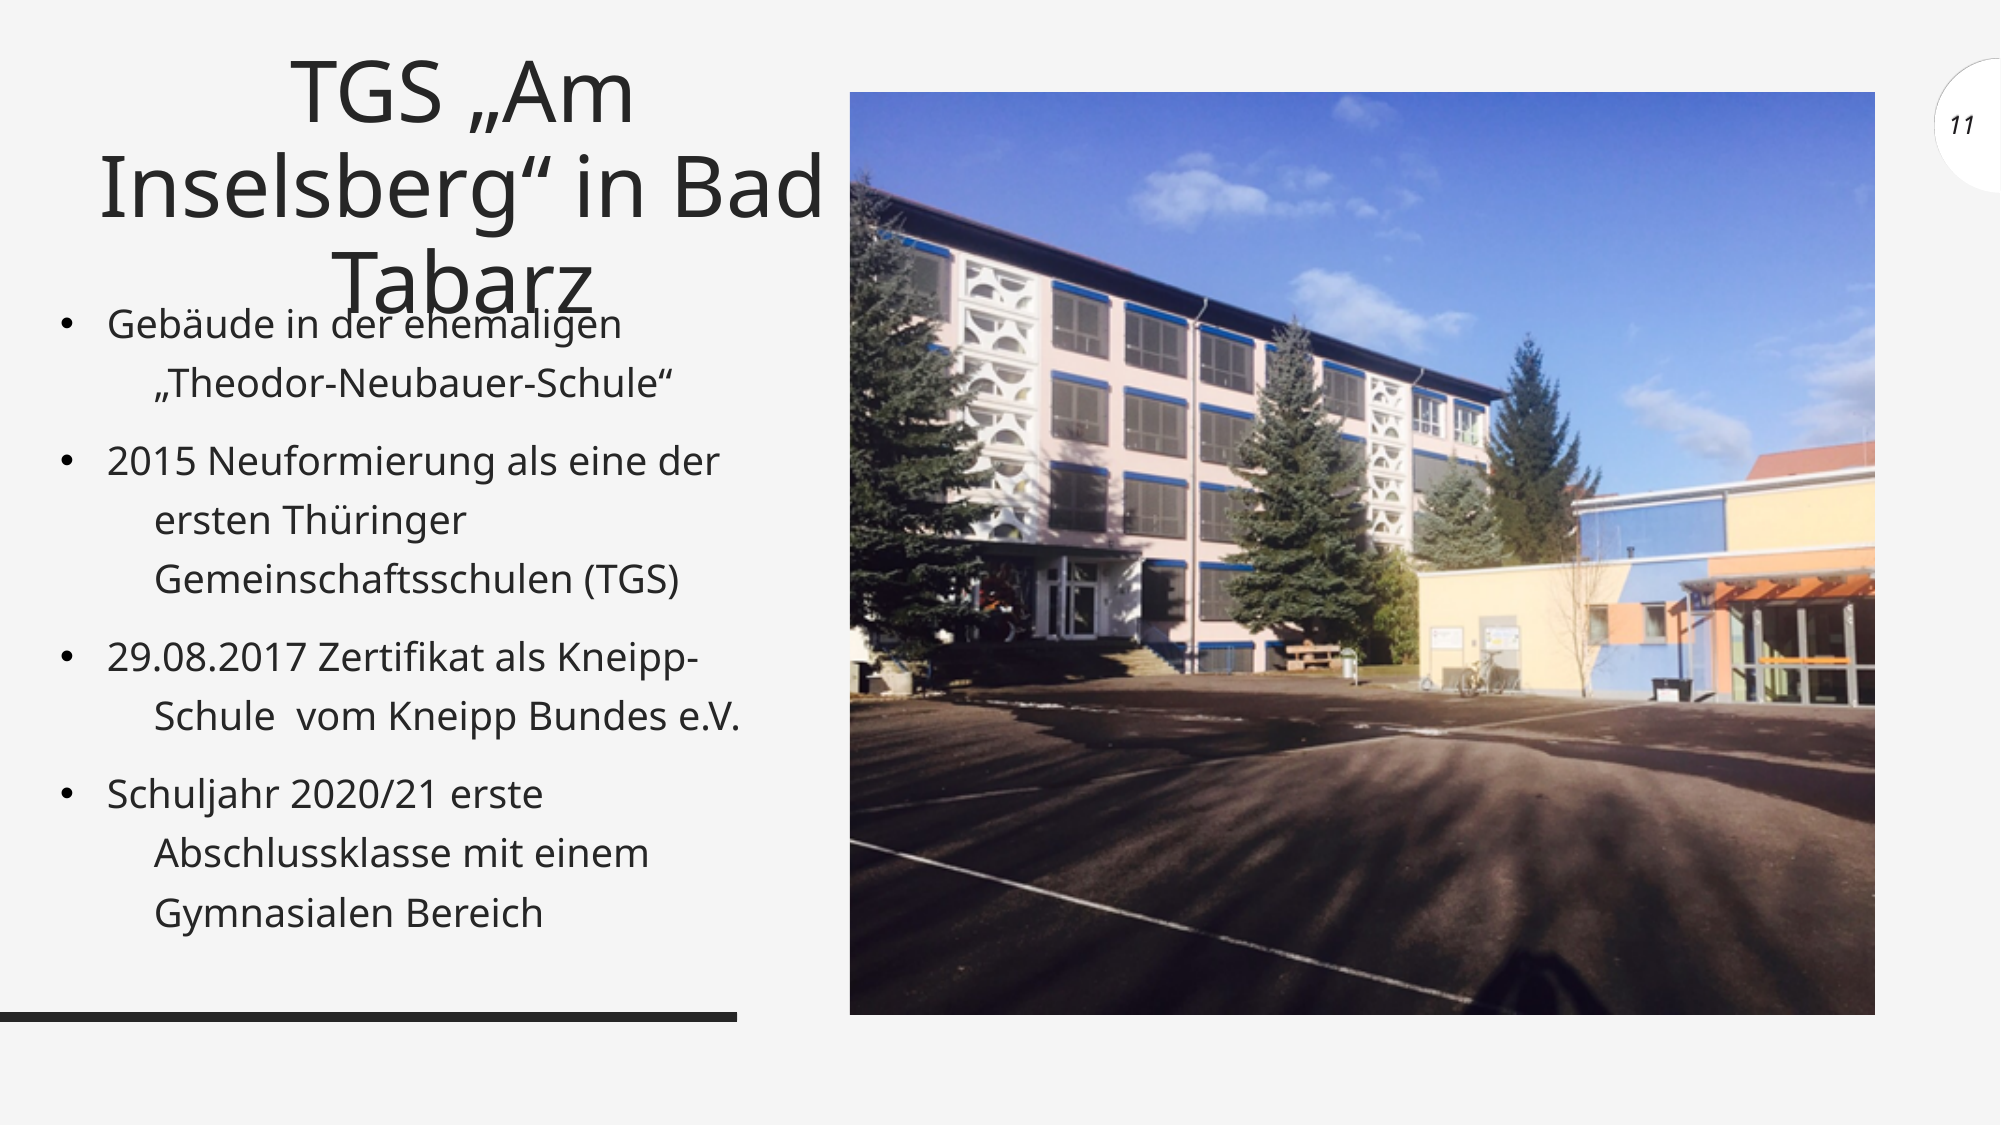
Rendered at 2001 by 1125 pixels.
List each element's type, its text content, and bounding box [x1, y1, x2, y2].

picture [849, 92, 1876, 1015]
title TGS „Am Inselsberg“ in Bad Tabarz [45, 38, 883, 521]
list Gebäude in der ehemaligen „Theodor-Neubauer-Schule“ 2015 Neuformierung als eine der ersten Thüringer Gemeinschaftsschulen (TGS) 29.08.2017 Zertifikat als Kneipp-Schule vom Kneipp Bundes e.V. Schuljahr 2020/21 erste Abschlussklasse mit einem Gymnasialen Bereich [45, 279, 828, 1042]
text_box [1933, 96, 2000, 157]
